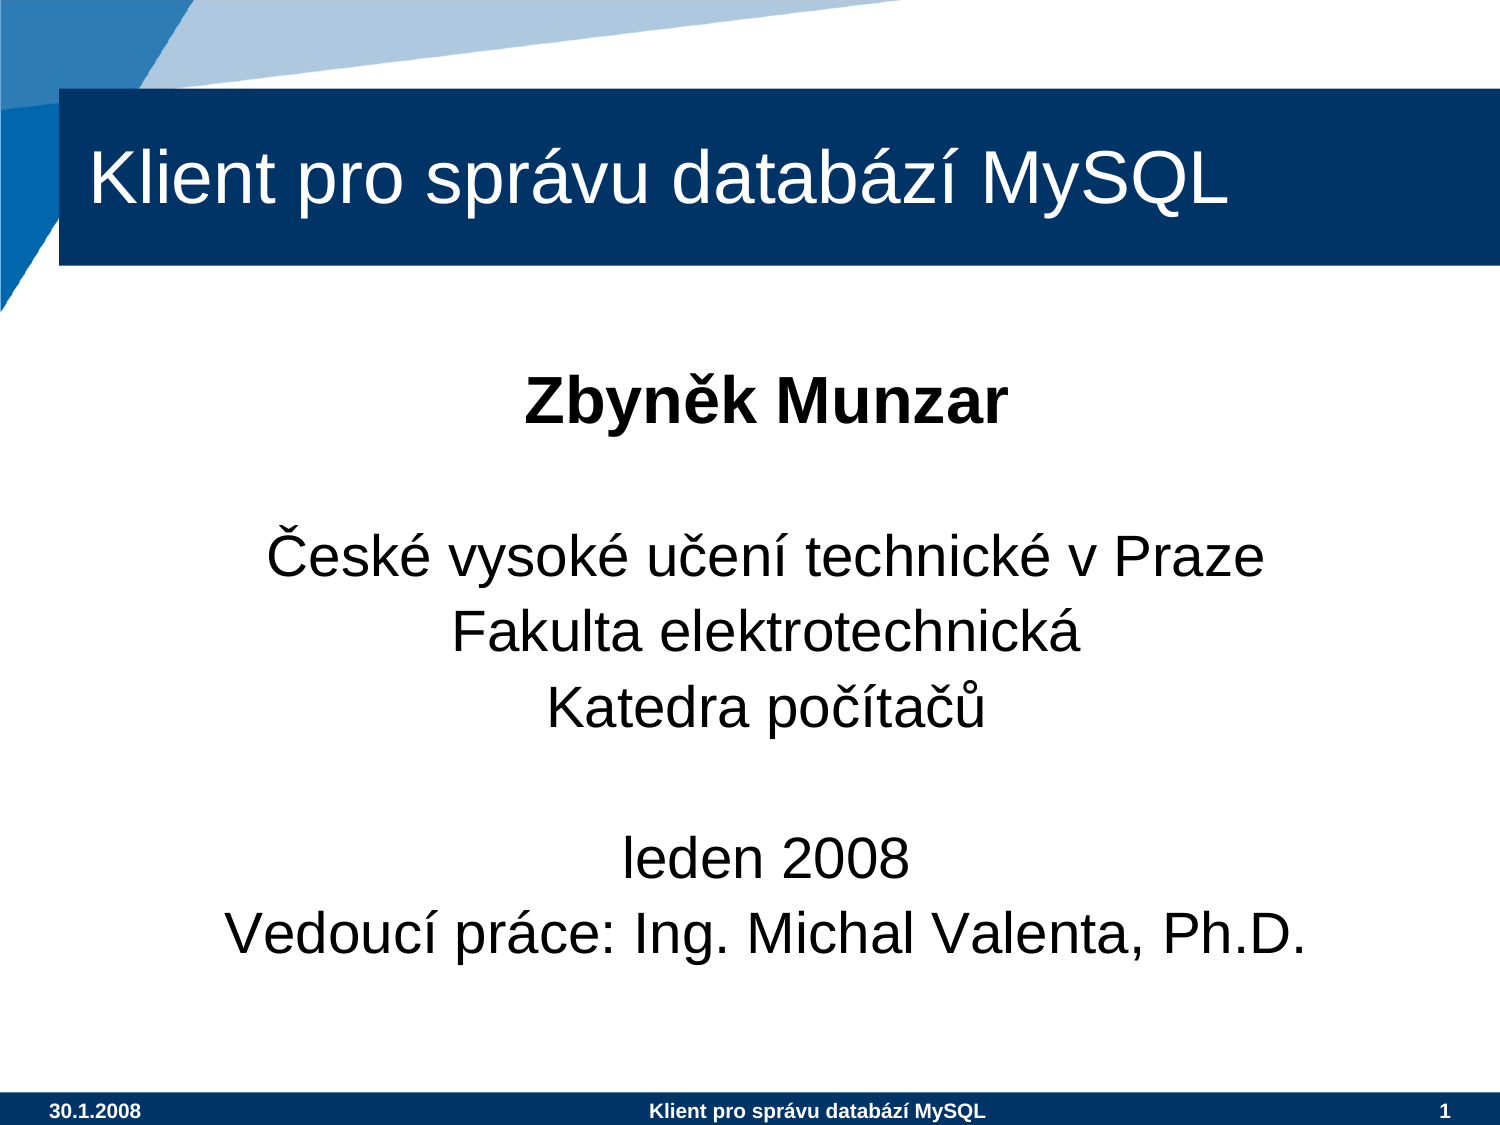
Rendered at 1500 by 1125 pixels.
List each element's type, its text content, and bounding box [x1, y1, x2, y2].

title Klient pro správu databází MySQL [88, 118, 1500, 237]
picture [0, 0, 945, 355]
subtitle Zbyněk Munzar České vysoké učení technické v Praze Fakulta elektrotechnická Katedra počítačů leden 2008 Vedoucí práce: Ing. Michal Valenta, Ph.D. [59, 302, 1475, 1027]
